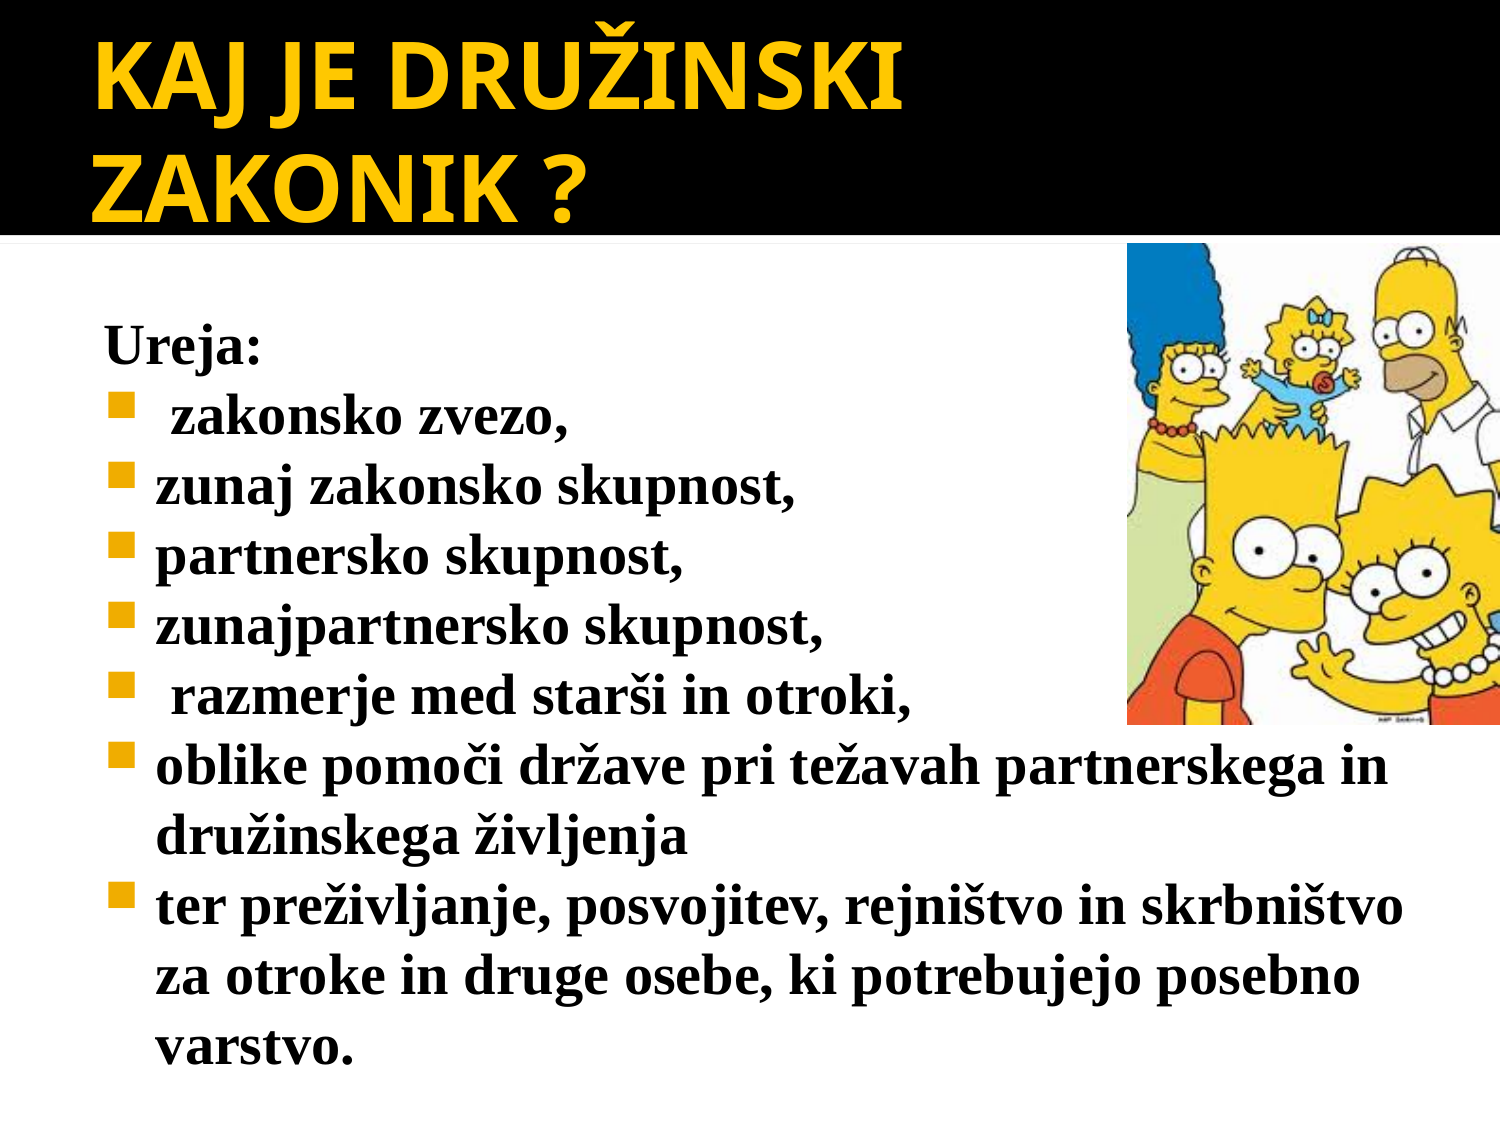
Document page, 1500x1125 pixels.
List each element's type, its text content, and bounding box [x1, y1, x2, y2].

title KAJ JE DRUŽINSKI ZAKONIK ? [75, 25, 1425, 231]
picture [1127, 243, 1500, 725]
list Ureja: zakonsko zvezo, zunaj zakonsko skupnost, partnersko skupnost, zunajpartnersko skupnost, razmerje med starši in otroki, oblike pomoči države pri težavah partnerskega in družinskega življenja ter preživljanje, posvojitev, rejništvo in skrbništvo za otroke in druge osebe, ki potrebujejo posebno varstvo. [75, 291, 1425, 1050]
